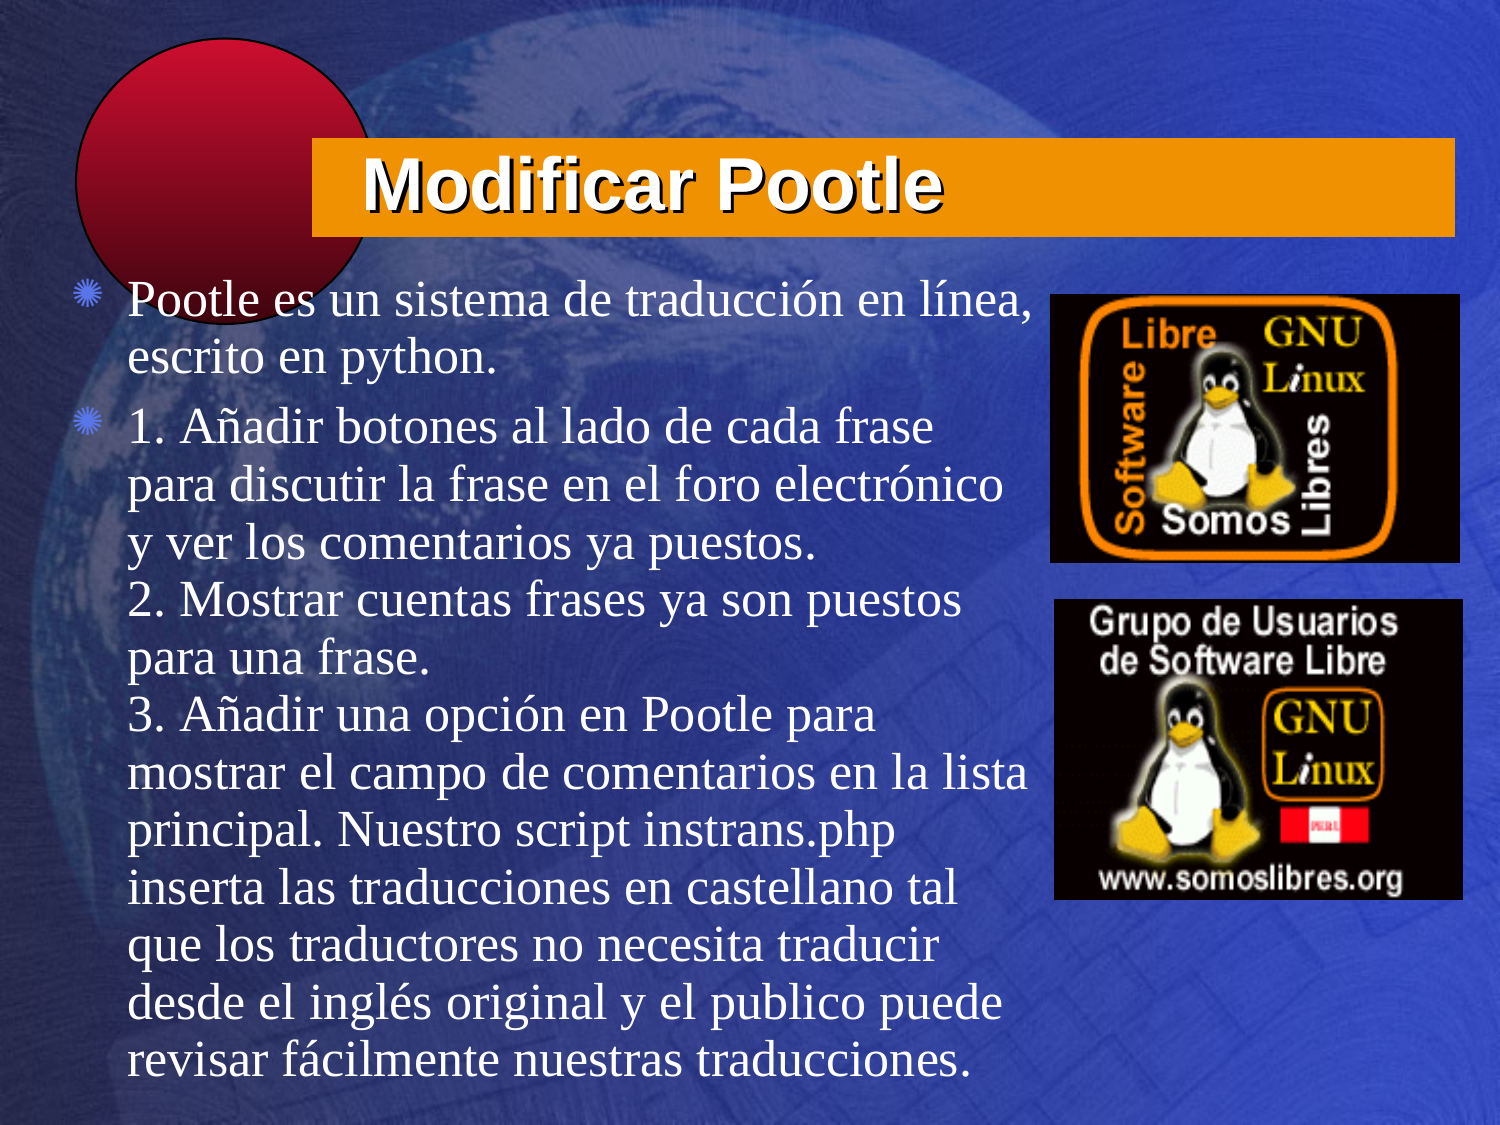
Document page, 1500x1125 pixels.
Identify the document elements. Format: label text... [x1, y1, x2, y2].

text_box Pootle es un sistema de traducción en línea, escrito en python. 1. Añadir botones al lado de cada frase para discutir la frase en el foro electrónico y ver los comentarios ya puestos. 2. Mostrar cuentas frases ya son puestos para una frase. 3. Añadir una opción en Pootle para mostrar el campo de comentarios en la lista principal. Nuestro script instrans.php inserta las traducciones en castellano tal que los traductores no necesita traducir desde el inglés original y el publico puede revisar fácilmente nuestras traducciones. [56, 262, 1050, 1047]
title Modificar Pootle [361, 137, 1454, 237]
picture [0, 0, 1500, 1125]
